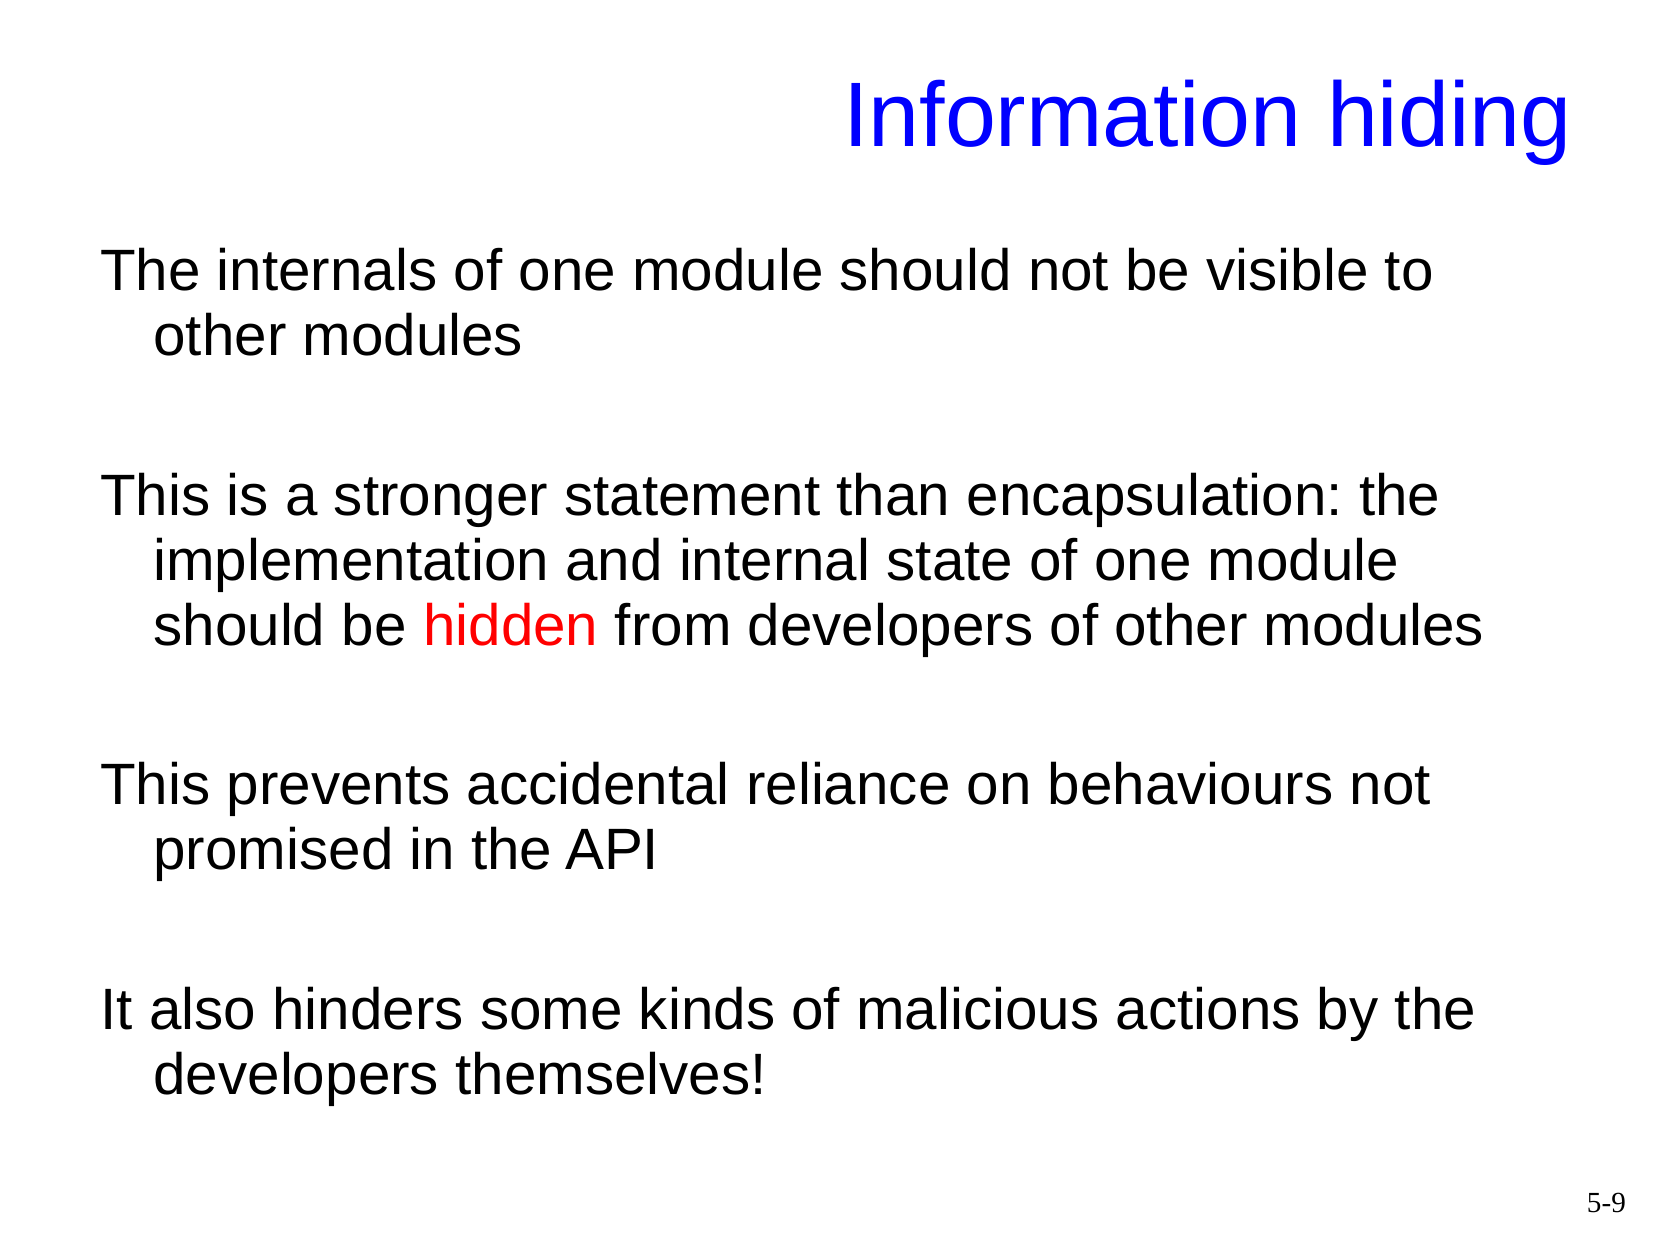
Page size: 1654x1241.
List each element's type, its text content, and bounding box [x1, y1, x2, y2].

list The internals of one module should not be visible to other modules This is a stronger statement than encapsulation: the implementation and internal state of one module should be hidden from developers of other modules This prevents accidental reliance on behaviours not promised in the API It also hinders some kinds of malicious actions by the developers themselves! [82, 237, 1571, 1156]
title Information hiding [84, 18, 1573, 211]
